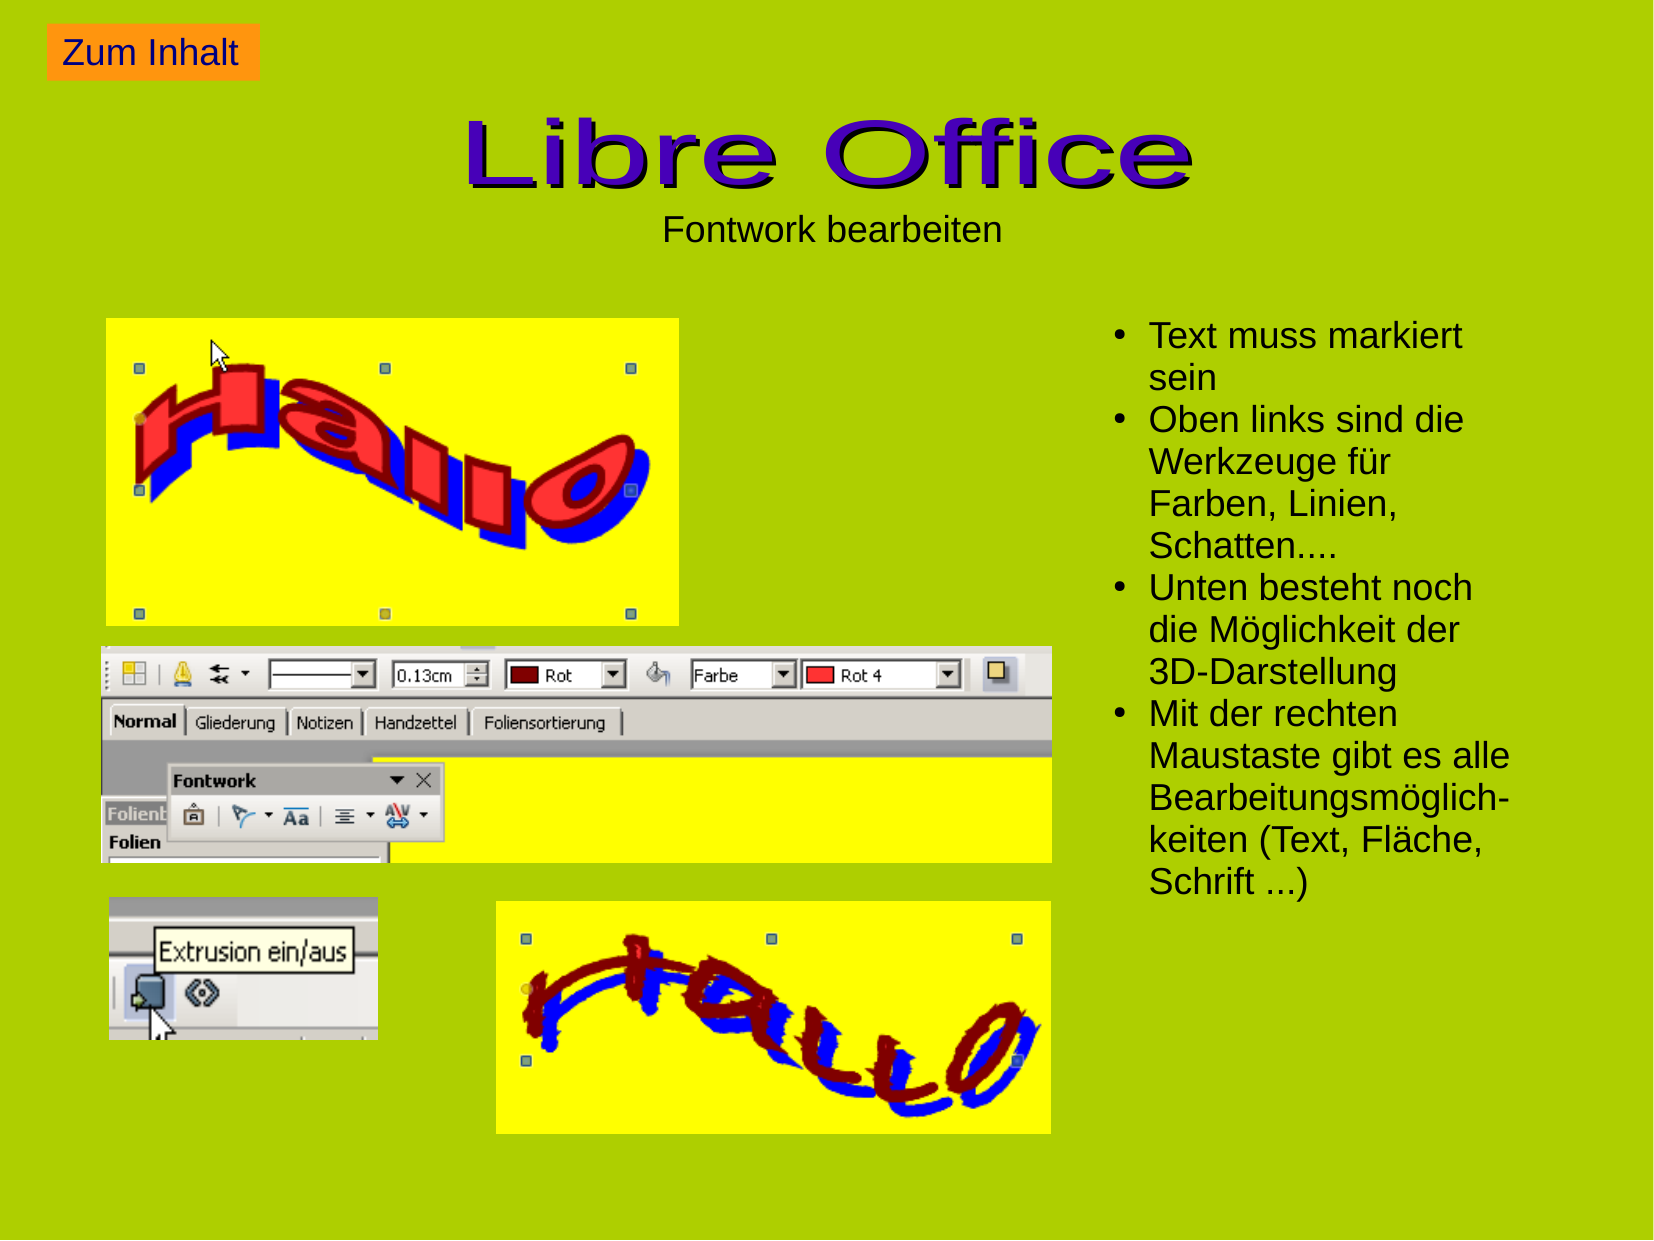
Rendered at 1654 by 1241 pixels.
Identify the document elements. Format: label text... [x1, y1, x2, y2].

picture [109, 897, 378, 1040]
picture [496, 901, 1051, 1134]
picture [101, 646, 1052, 863]
picture [106, 318, 679, 626]
title Libre Office [82, 49, 1571, 257]
text_box Fontwork bearbeiten [460, 201, 1205, 259]
text_box Text muss markiert sein Oben links sind die Werkzeuge für Farben, Linien, Schatten.... Unten besteht noch die Möglichkeit der 3D-Darstellung Mit der rechten Maustaste gibt es alle Bearbeitungsmöglich-keiten (Text, Fläche, Schrift ...) [1098, 307, 1536, 911]
text_box Zum Inhalt [47, 23, 260, 81]
